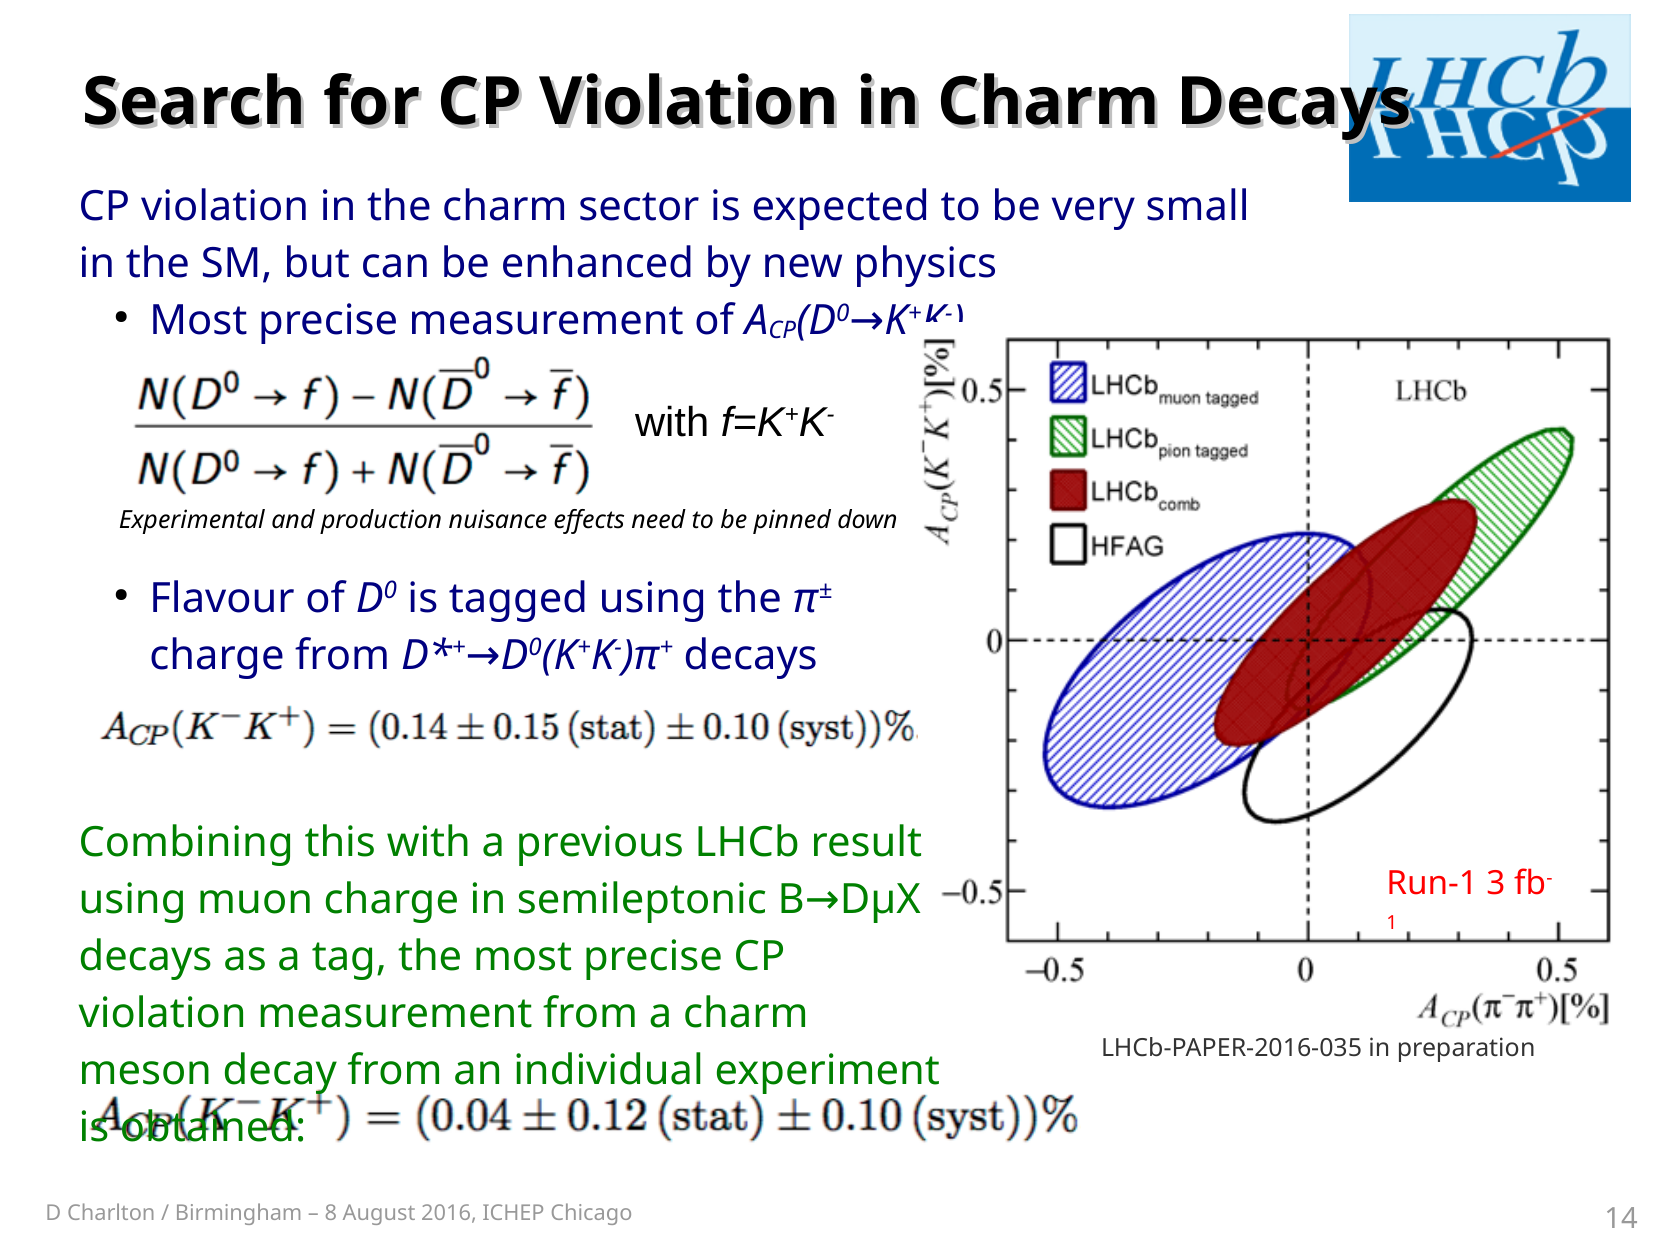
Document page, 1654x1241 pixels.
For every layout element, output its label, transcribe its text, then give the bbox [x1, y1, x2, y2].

picture [254, 1064, 266, 1071]
text_box Flavour of D0 is tagged using the π± charge from D*+→D0(K+K-)π+ decays [63, 559, 1114, 687]
picture [881, 1064, 893, 1071]
picture [675, 1073, 685, 1081]
picture [459, 1073, 469, 1081]
picture [766, 1064, 779, 1081]
picture [744, 1064, 752, 1069]
picture [96, 322, 1623, 1036]
text_box LHCb-PAPER-2016-035 in preparation [1087, 1036, 1550, 1069]
picture [123, 1064, 135, 1071]
picture [591, 1064, 602, 1081]
picture [650, 1064, 662, 1081]
picture [120, 356, 614, 493]
picture [1349, 14, 1631, 202]
picture [384, 1064, 397, 1081]
text_box Experimental and production nuisance effects need to be pinned down [104, 493, 937, 539]
text_box CP violation in the charm sector is expected to be very small in the SM, but can be enhanced by new physics Most precise measurement of ACP(D0→K+K-) [63, 168, 1293, 346]
title Search for CP Violation in Charm Decays [82, 49, 1517, 148]
text_box with f=K+K- [620, 391, 862, 455]
picture [167, 1064, 180, 1081]
text_box Run-1 3 fb-1 [1371, 851, 1576, 907]
picture [228, 1064, 240, 1081]
text_box Combining this with a previous LHCb result using muon charge in semileptonic B→DμX decays as a tag, the most precise CP violation measurement from a charm meson decay from an individual experiment is obtained: [63, 804, 966, 1064]
picture [78, 1064, 1081, 1153]
picture [720, 1064, 732, 1071]
picture [555, 1064, 567, 1081]
picture [298, 1073, 308, 1081]
picture [320, 1064, 331, 1080]
picture [624, 1064, 636, 1081]
picture [791, 1064, 803, 1071]
